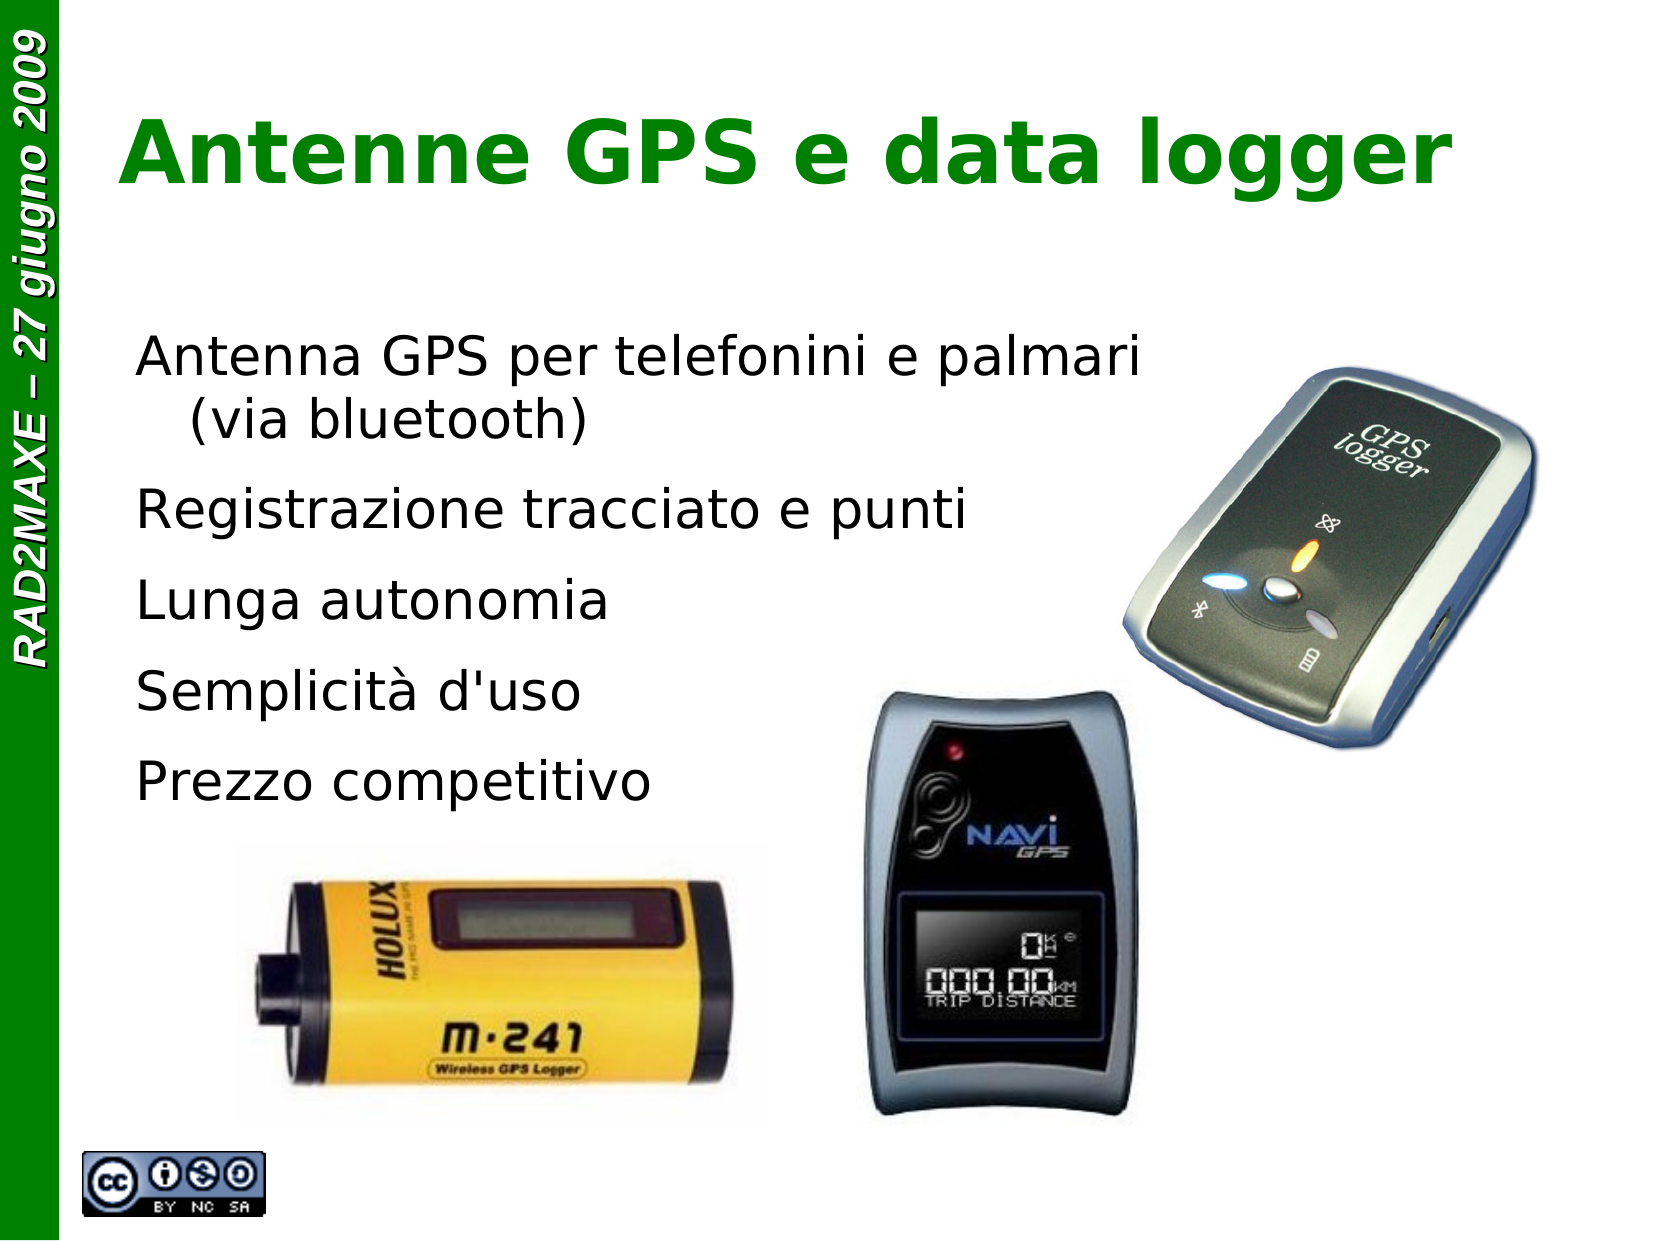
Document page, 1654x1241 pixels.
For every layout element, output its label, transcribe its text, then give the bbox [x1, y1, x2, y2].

picture [236, 843, 768, 1123]
picture [856, 679, 1152, 1127]
title Antenne GPS e data logger [118, 56, 1565, 249]
list Antenna GPS per telefonini e palmari (via bluetooth) Registrazione tracciato e punti Lunga autonomia Semplicità d'uso Prezzo competitivo [118, 324, 1565, 1077]
picture [82, 1151, 266, 1217]
